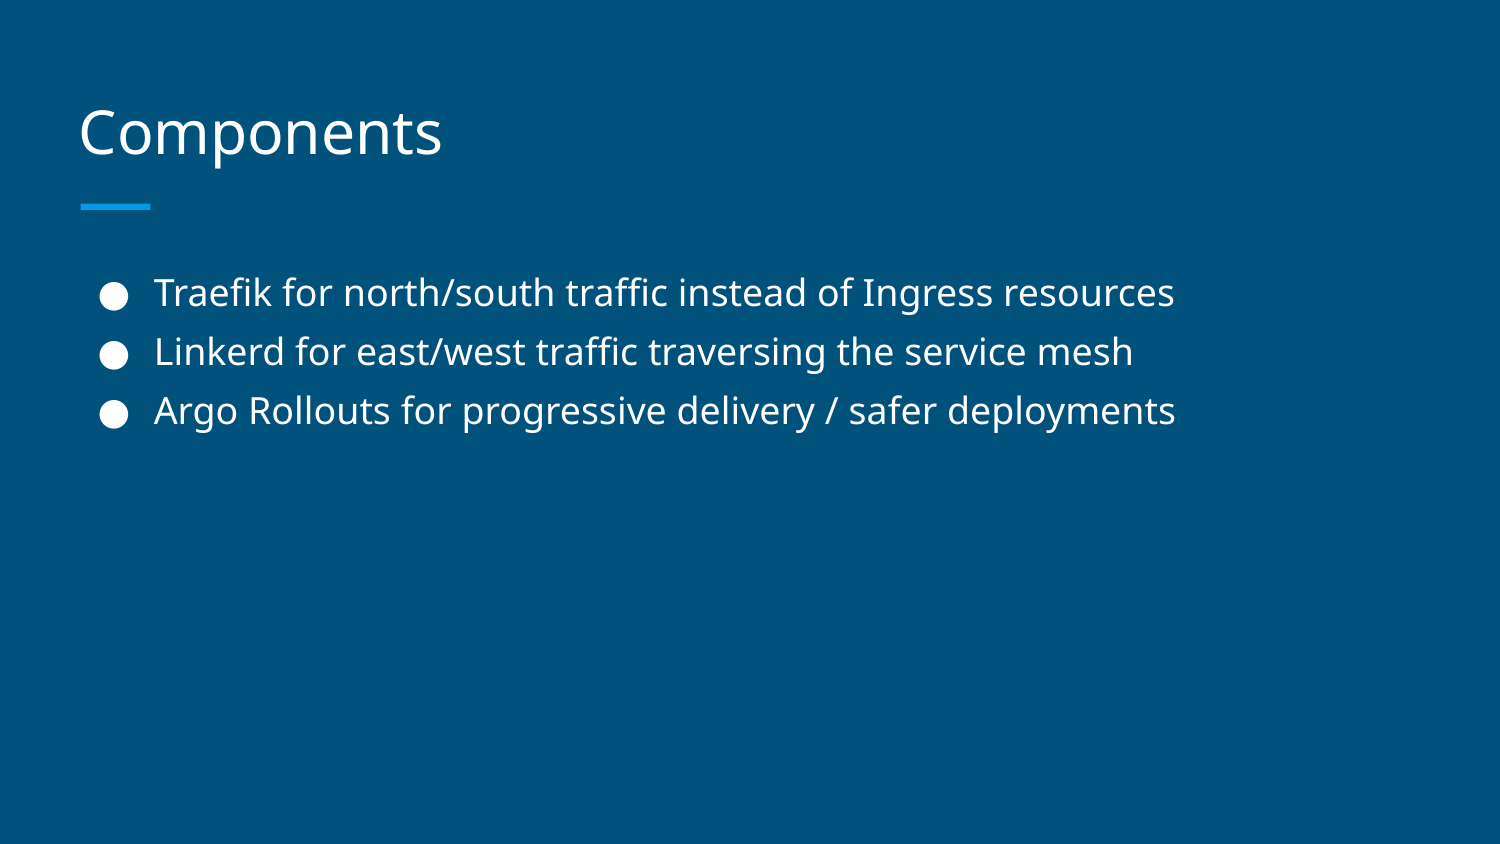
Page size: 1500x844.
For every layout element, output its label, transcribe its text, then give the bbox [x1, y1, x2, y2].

title Components [63, 75, 1437, 188]
list Traefik for north/south traffic instead of Ingress resources Linkerd for east/west traffic traversing the service mesh Argo Rollouts for progressive delivery / safer deployments [63, 244, 1437, 750]
